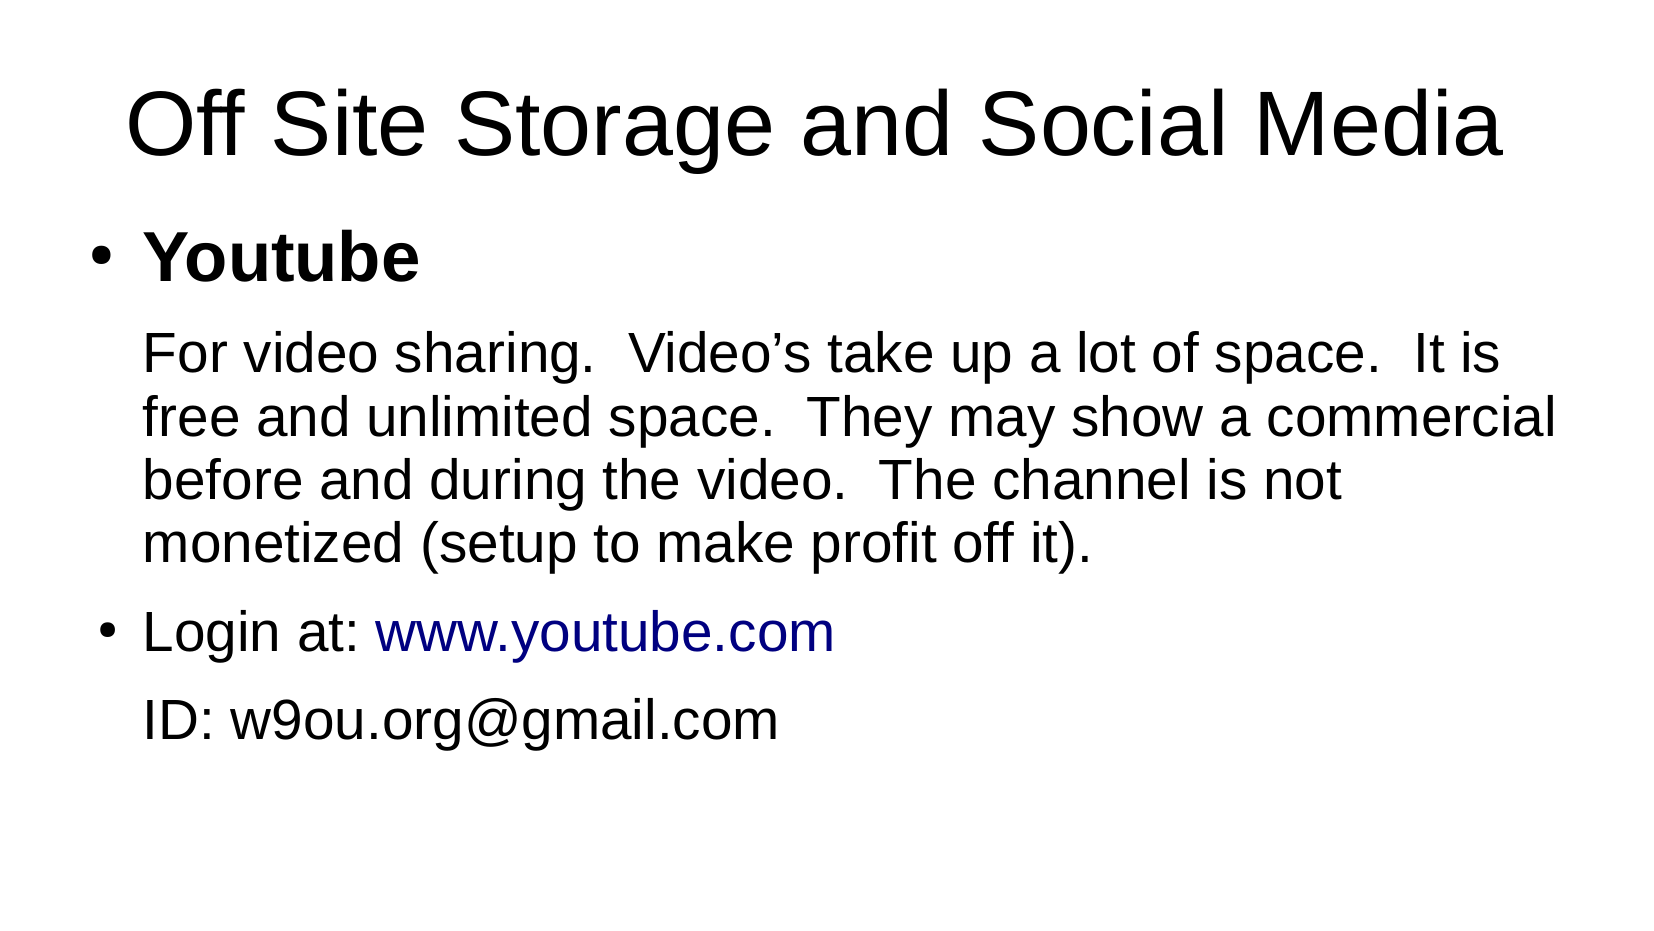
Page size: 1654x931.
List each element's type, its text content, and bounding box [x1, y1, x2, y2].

title Off Site Storage and Social Media [71, 45, 1560, 202]
list Youtube For video sharing. Video’s take up a lot of space. It is free and unlimited space. They may show a commercial before and during the video. The channel is not monetized (setup to make profit off it). Login at: www.youtube.com ID: w9ou.org@gmail.com [82, 217, 1571, 758]
